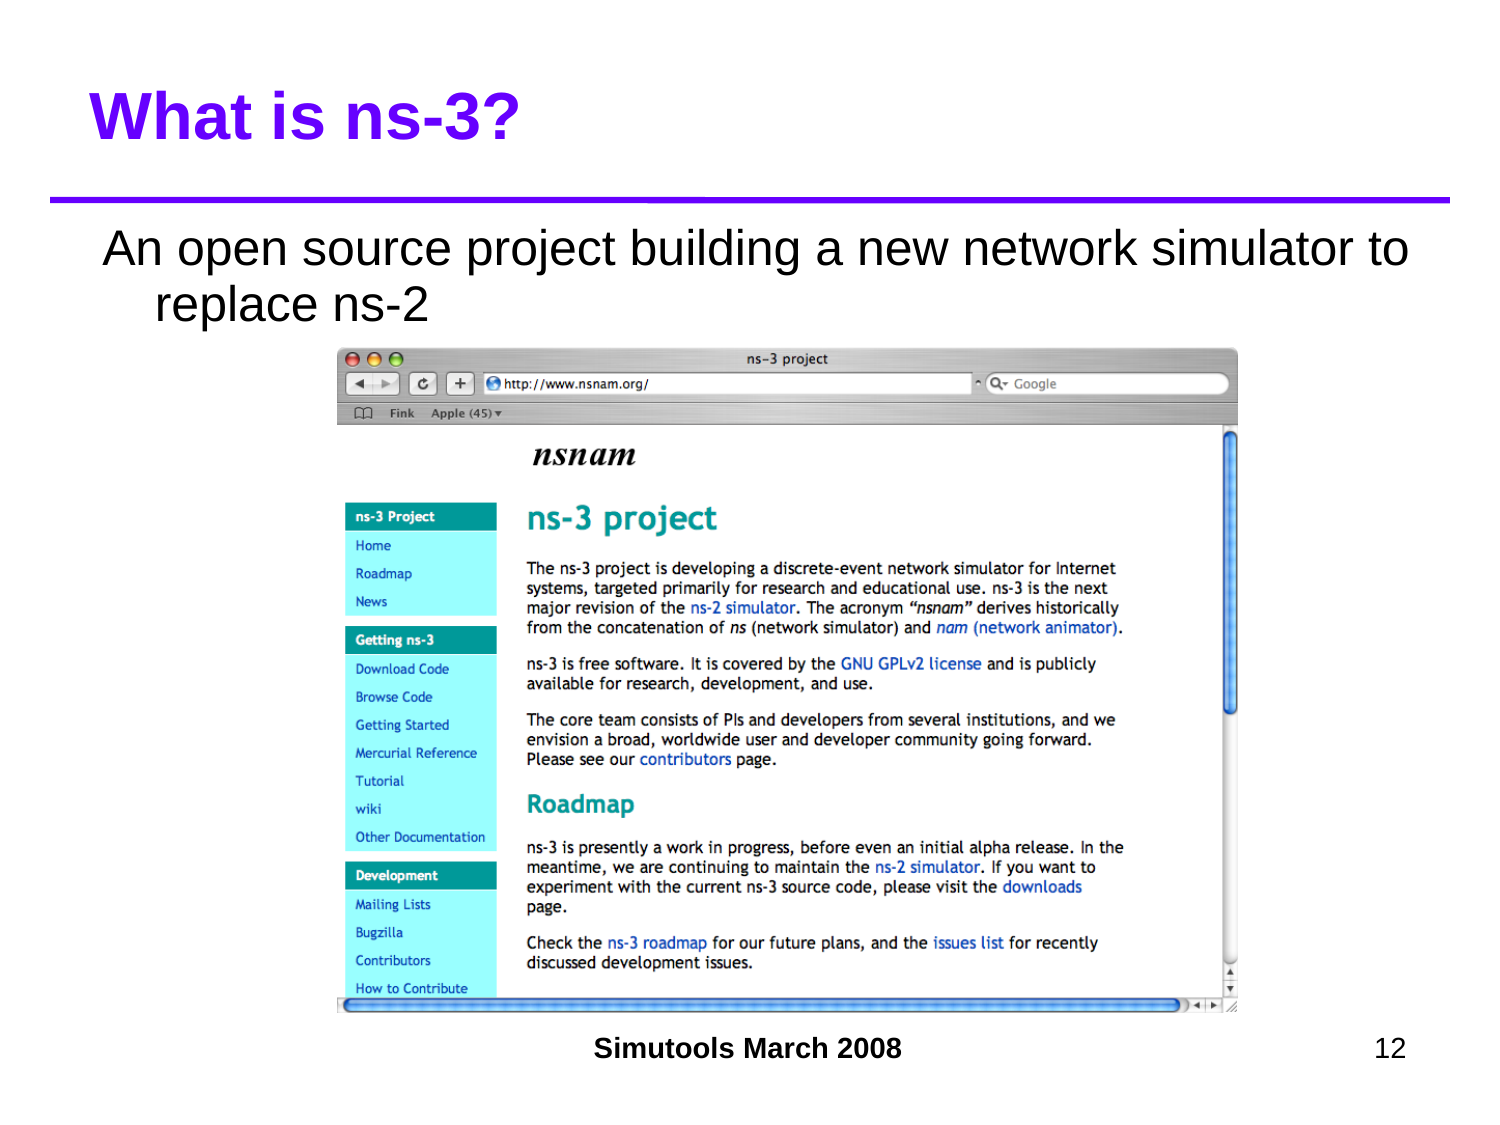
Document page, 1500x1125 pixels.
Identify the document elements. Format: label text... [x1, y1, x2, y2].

list An open source project building a new network simulator to replace ns-2 [87, 212, 1438, 958]
picture [337, 347, 1238, 1013]
title What is ns-3? [75, 68, 1426, 165]
